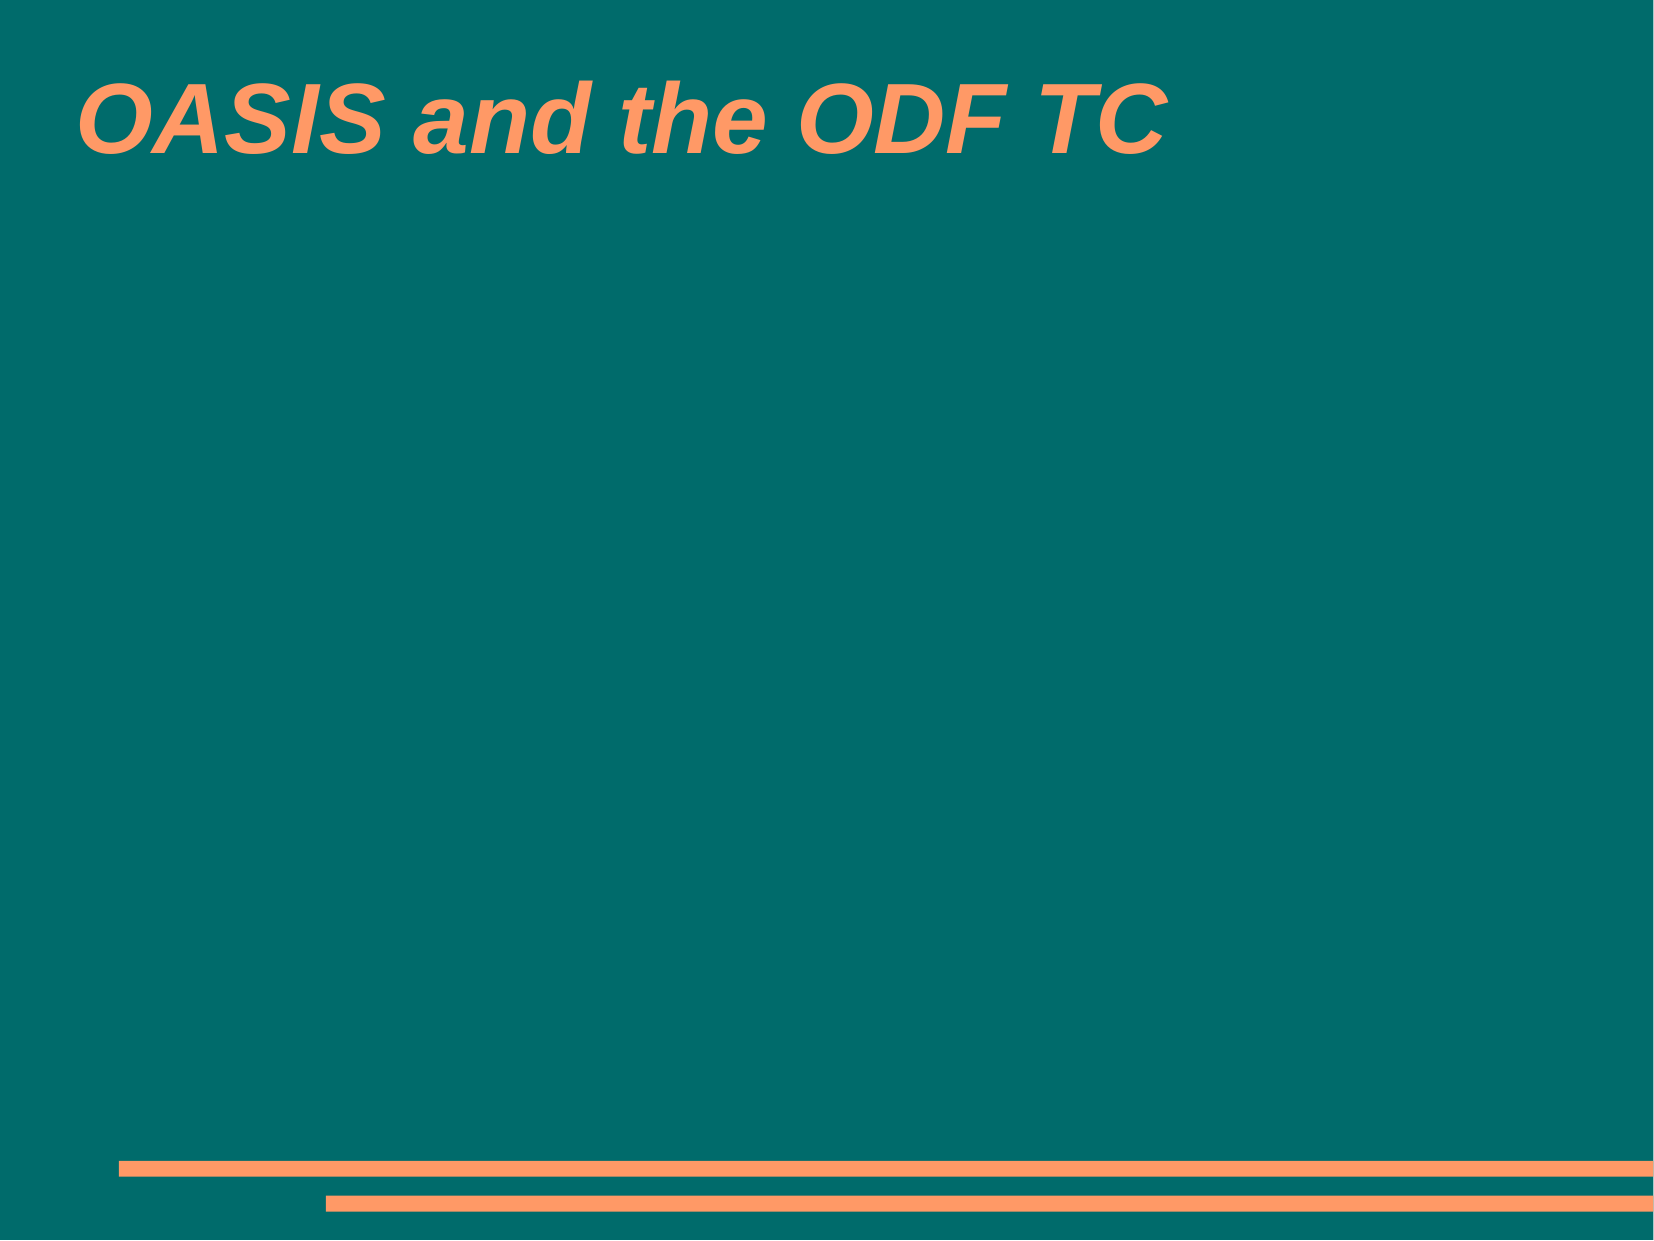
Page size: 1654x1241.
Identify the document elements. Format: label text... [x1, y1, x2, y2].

title OASIS and the ODF TC [75, 15, 1576, 223]
